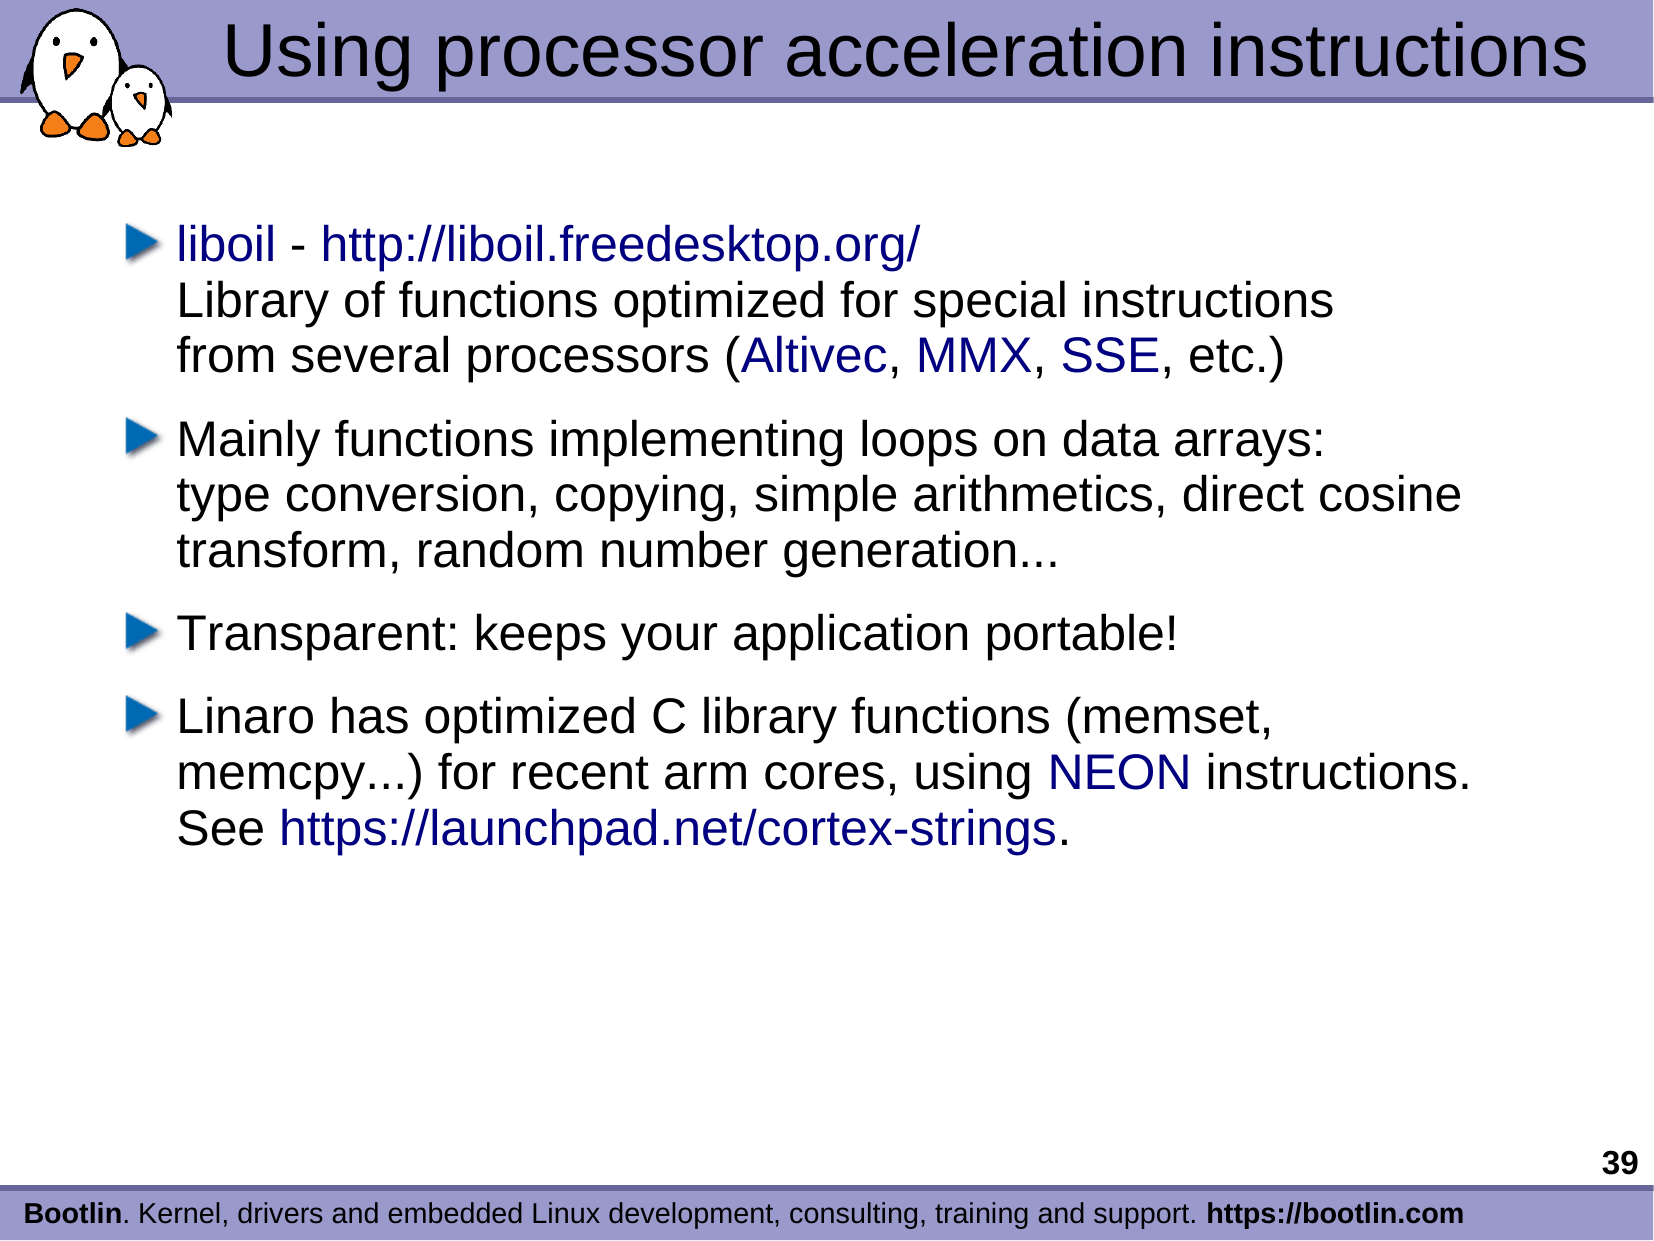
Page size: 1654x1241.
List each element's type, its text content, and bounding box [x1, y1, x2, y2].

title Using processor acceleration instructions [161, 0, 1651, 100]
picture [20, 8, 172, 147]
list liboil - http://liboil.freedesktop.org/ Library of functions optimized for special instructions from several processors (Altivec, MMX, SSE, etc.) Mainly functions implementing loops on data arrays: type conversion, copying, simple arithmetics, direct cosine transform, random number generation... Transparent: keeps your application portable! Linaro has optimized C library functions (memset, memcpy...) for recent arm cores, using NEON instructions. See https://launchpad.net/cortex-strings. [105, 216, 1518, 1066]
